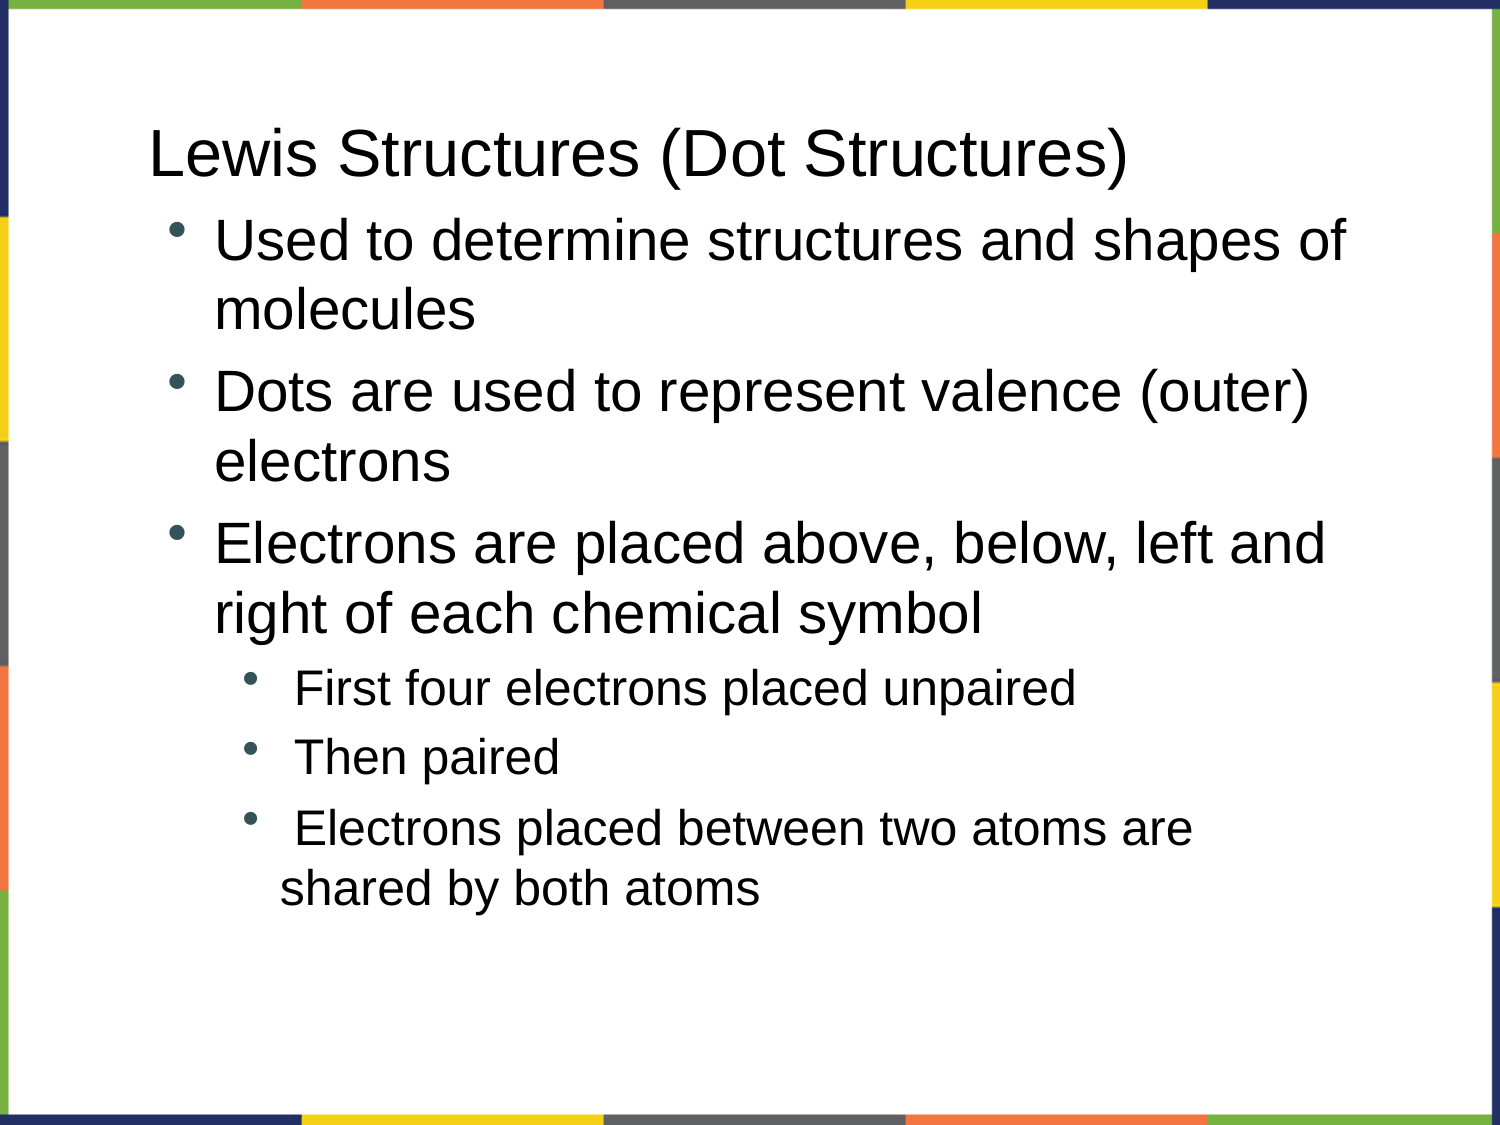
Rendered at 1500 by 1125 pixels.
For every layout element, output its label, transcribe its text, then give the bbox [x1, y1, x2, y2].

picture [0, 0, 1500, 1125]
list Lewis Structures (Dot Structures) Used to determine structures and shapes of molecules Dots are used to represent valence (outer) electrons Electrons are placed above, below, left and right of each chemical symbol First four electrons placed unpaired Then paired Electrons placed between two atoms are shared by both atoms [77, 102, 1366, 766]
